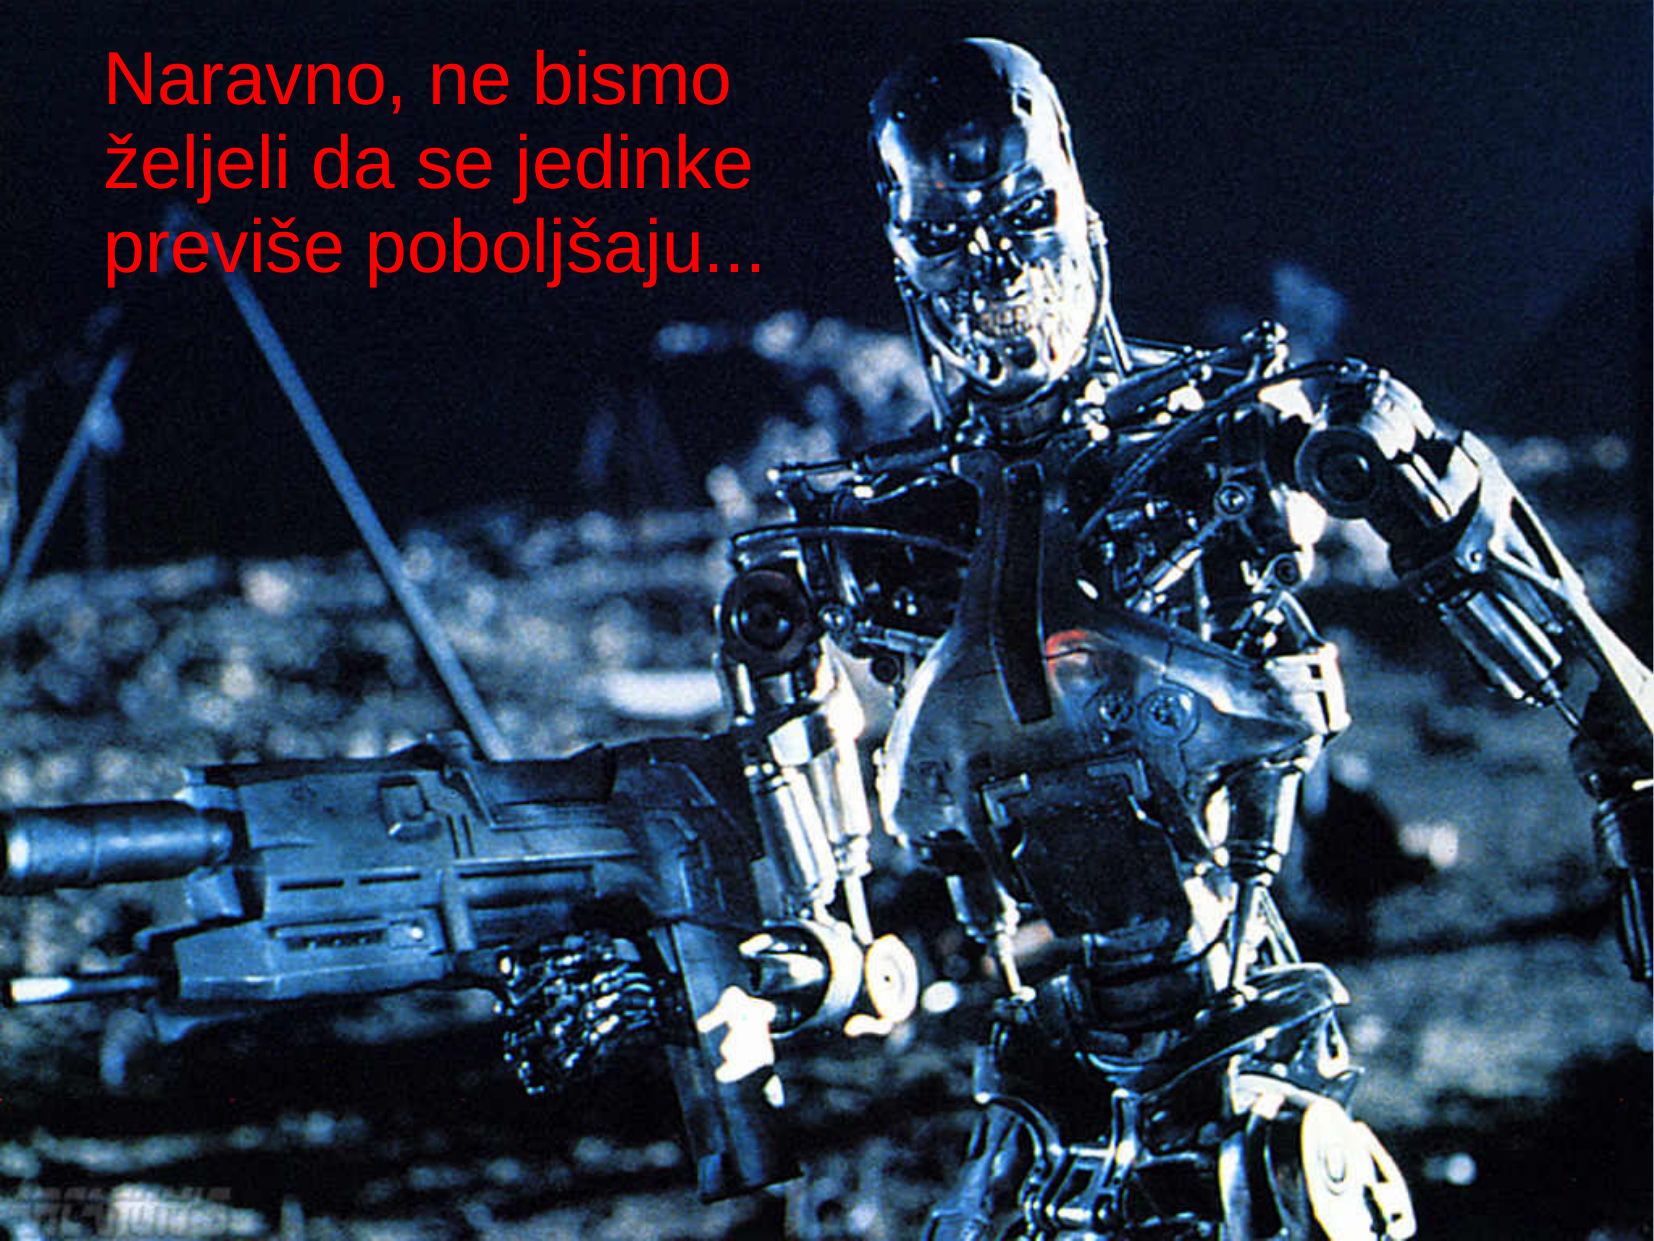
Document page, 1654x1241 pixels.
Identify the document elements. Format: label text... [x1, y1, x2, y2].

text_box Naravno, ne bismo željeli da se jedinke previše poboljšaju... [88, 29, 857, 297]
picture [0, 0, 1654, 1241]
